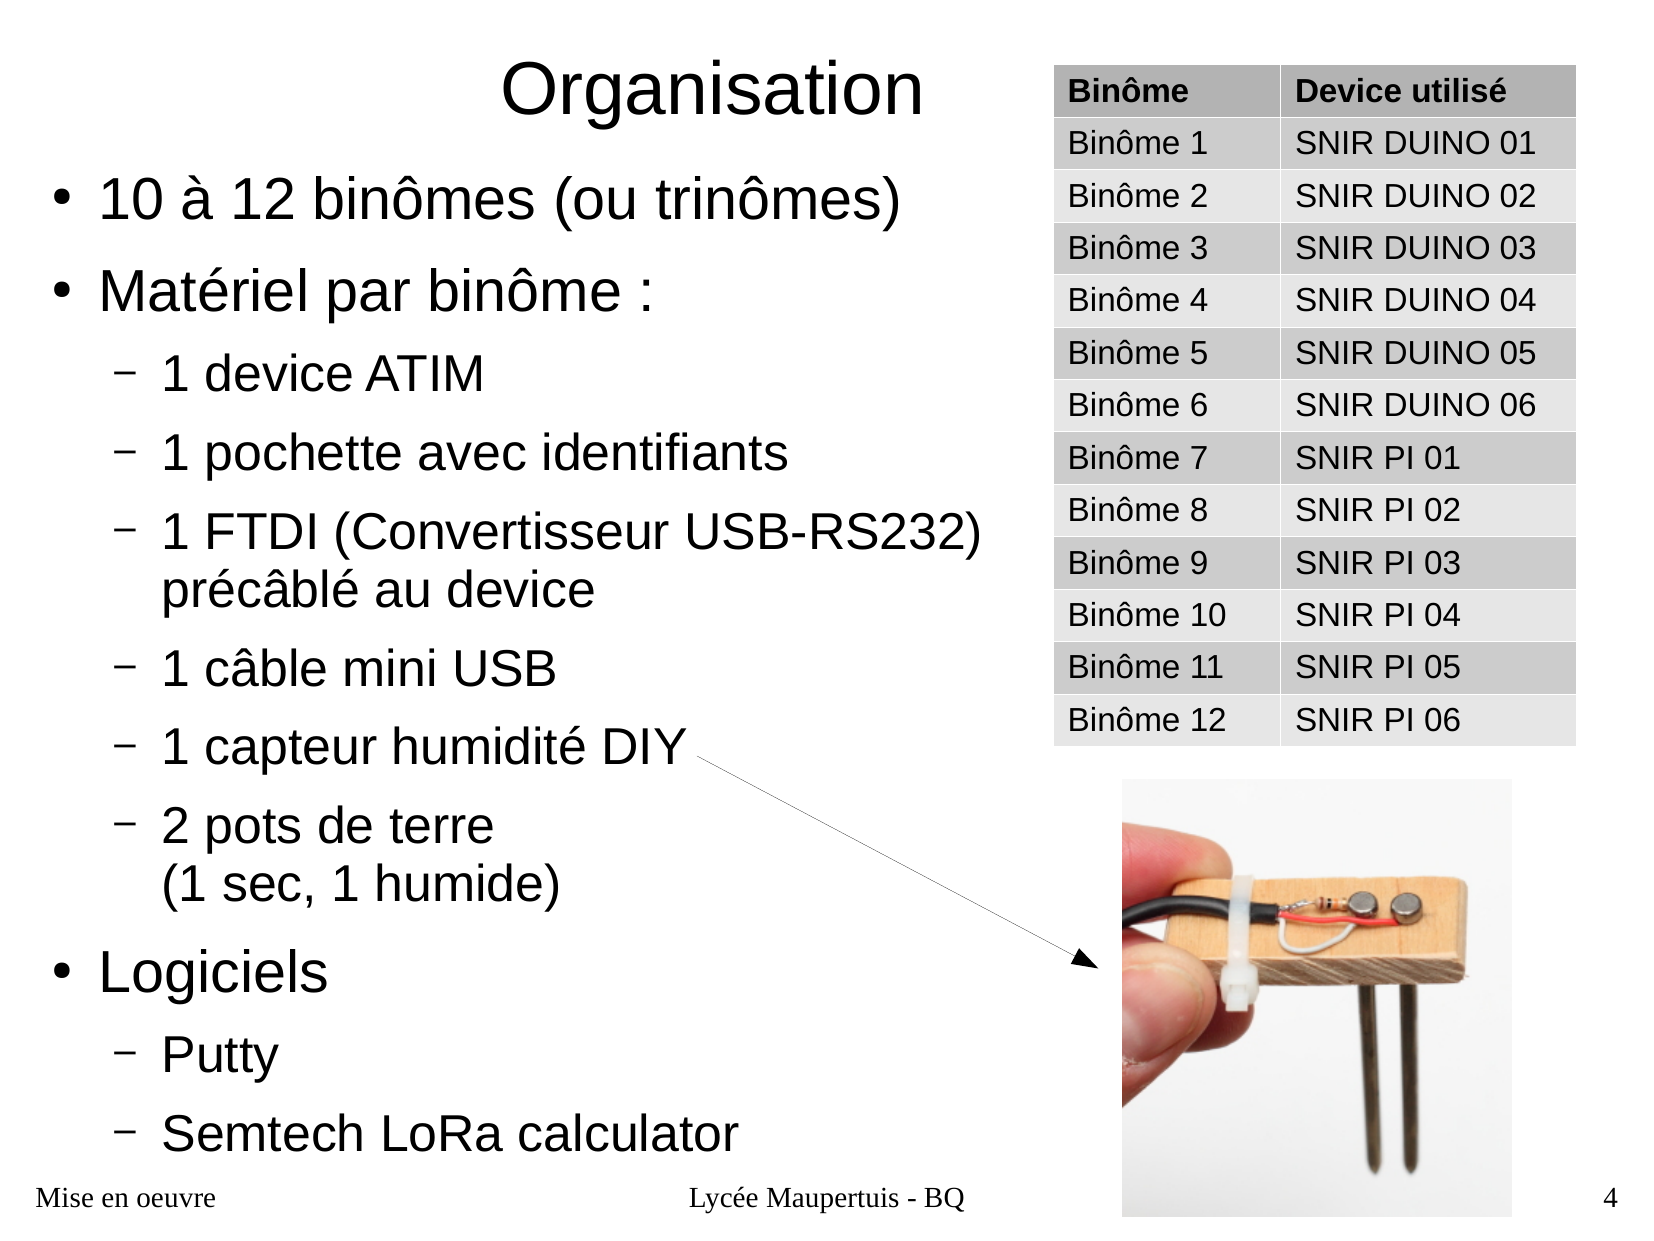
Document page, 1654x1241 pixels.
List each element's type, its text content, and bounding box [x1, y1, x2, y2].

title Organisation [35, 35, 1619, 142]
table_cell SNIR PI 04 [1281, 590, 1576, 641]
table_cell Binôme 5 [1054, 328, 1280, 379]
table_cell SNIR PI 05 [1281, 642, 1576, 694]
picture [1122, 779, 1512, 1217]
table_cell Binôme 1 [1054, 118, 1280, 169]
table_cell Binôme 4 [1054, 275, 1280, 327]
table_cell Binôme 3 [1054, 223, 1280, 274]
table_cell Binôme 11 [1054, 642, 1280, 694]
table_cell Binôme 10 [1054, 590, 1280, 641]
table_cell SNIR PI 01 [1281, 432, 1576, 484]
list 10 à 12 binômes (ou trinômes) Matériel par binôme : 1 device ATIM 1 pochette avec identifiants 1 FTDI (Convertisseur USB-RS232) précâblé au device 1 câble mini USB 1 capteur humidité DIY 2 pots de terre (1 sec, 1 humide) Logiciels Putty Semtech LoRa calculator [35, 165, 1016, 1170]
table_cell SNIR DUINO 06 [1281, 380, 1576, 431]
table_cell Binôme 6 [1054, 380, 1280, 431]
table_cell SNIR DUINO 04 [1281, 275, 1576, 327]
table_cell SNIR DUINO 03 [1281, 223, 1576, 274]
table_cell Binôme 9 [1054, 537, 1280, 589]
table_cell Binôme 12 [1054, 695, 1280, 746]
table_header Device utilisé [1281, 65, 1576, 117]
table_cell SNIR PI 02 [1281, 485, 1576, 536]
table_cell SNIR DUINO 01 [1281, 118, 1576, 169]
table_cell SNIR PI 03 [1281, 537, 1576, 589]
table_cell Binôme 7 [1054, 432, 1280, 484]
table_cell Binôme 2 [1054, 170, 1280, 222]
table_header Binôme [1054, 65, 1280, 117]
table_cell Binôme 8 [1054, 485, 1280, 536]
table_cell SNIR PI 06 [1281, 695, 1576, 746]
table_cell SNIR DUINO 02 [1281, 170, 1576, 222]
table_cell SNIR DUINO 05 [1281, 328, 1576, 379]
